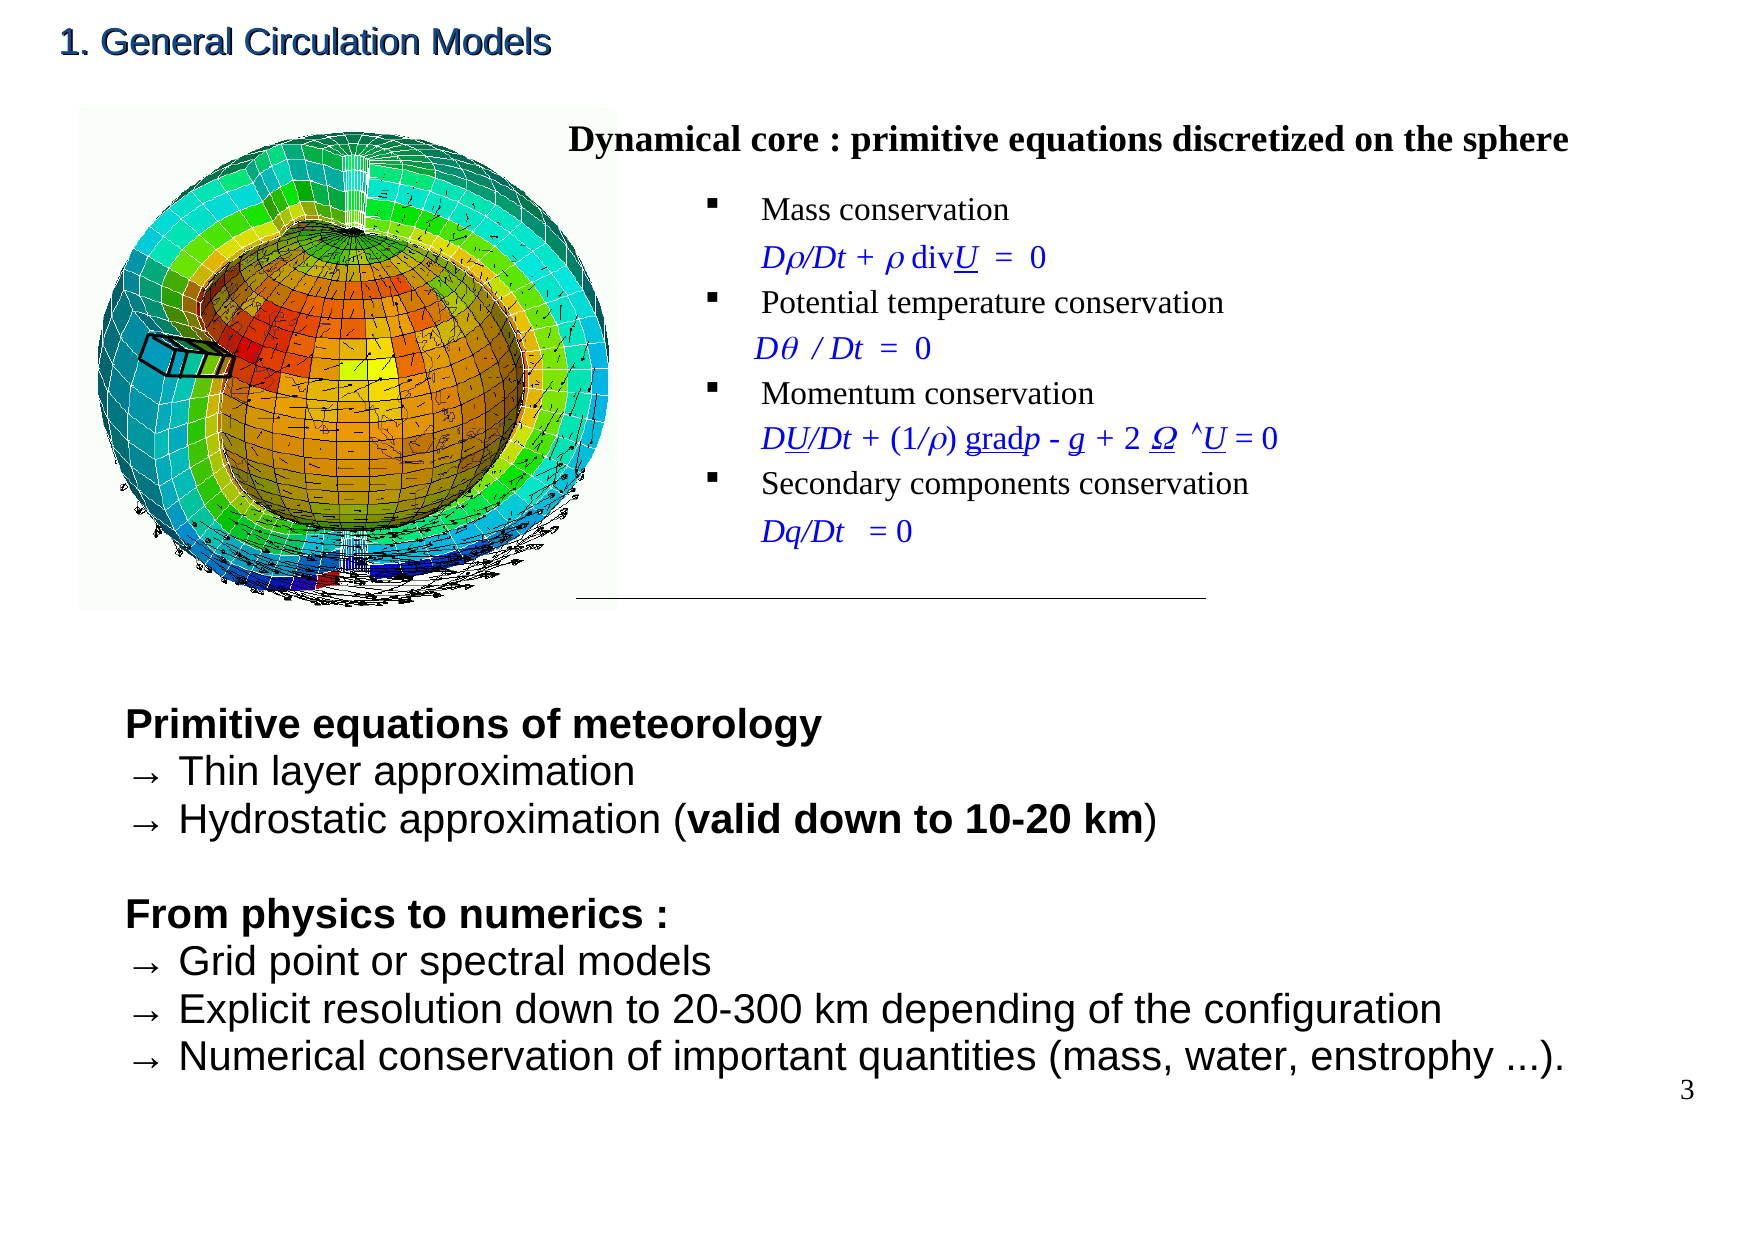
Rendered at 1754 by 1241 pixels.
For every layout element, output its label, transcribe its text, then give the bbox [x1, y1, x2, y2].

text_box Primitive equations of meteorology → Thin layer approximation → Hydrostatic approximation (valid down to 10-20 km) From physics to numerics : → Grid point or spectral models → Explicit resolution down to 20-300 km depending of the configuration → Numerical conservation of important quantities (mass, water, enstrophy ...). [110, 693, 1596, 1138]
picture [77, 109, 618, 610]
text_box 1. General Circulation Models [43, 9, 708, 70]
text_box Dynamical core : primitive equations discretized on the sphere [553, 110, 1597, 171]
list Mass conservation D/Dt +  divU = 0 Potential temperature conservation Dq / Dt = 0 Momentum conservation DU/Dt + (1/) gradp - g + 2 U = 0 Secondary components conservation Dq/Dt = 0 [690, 135, 1684, 635]
